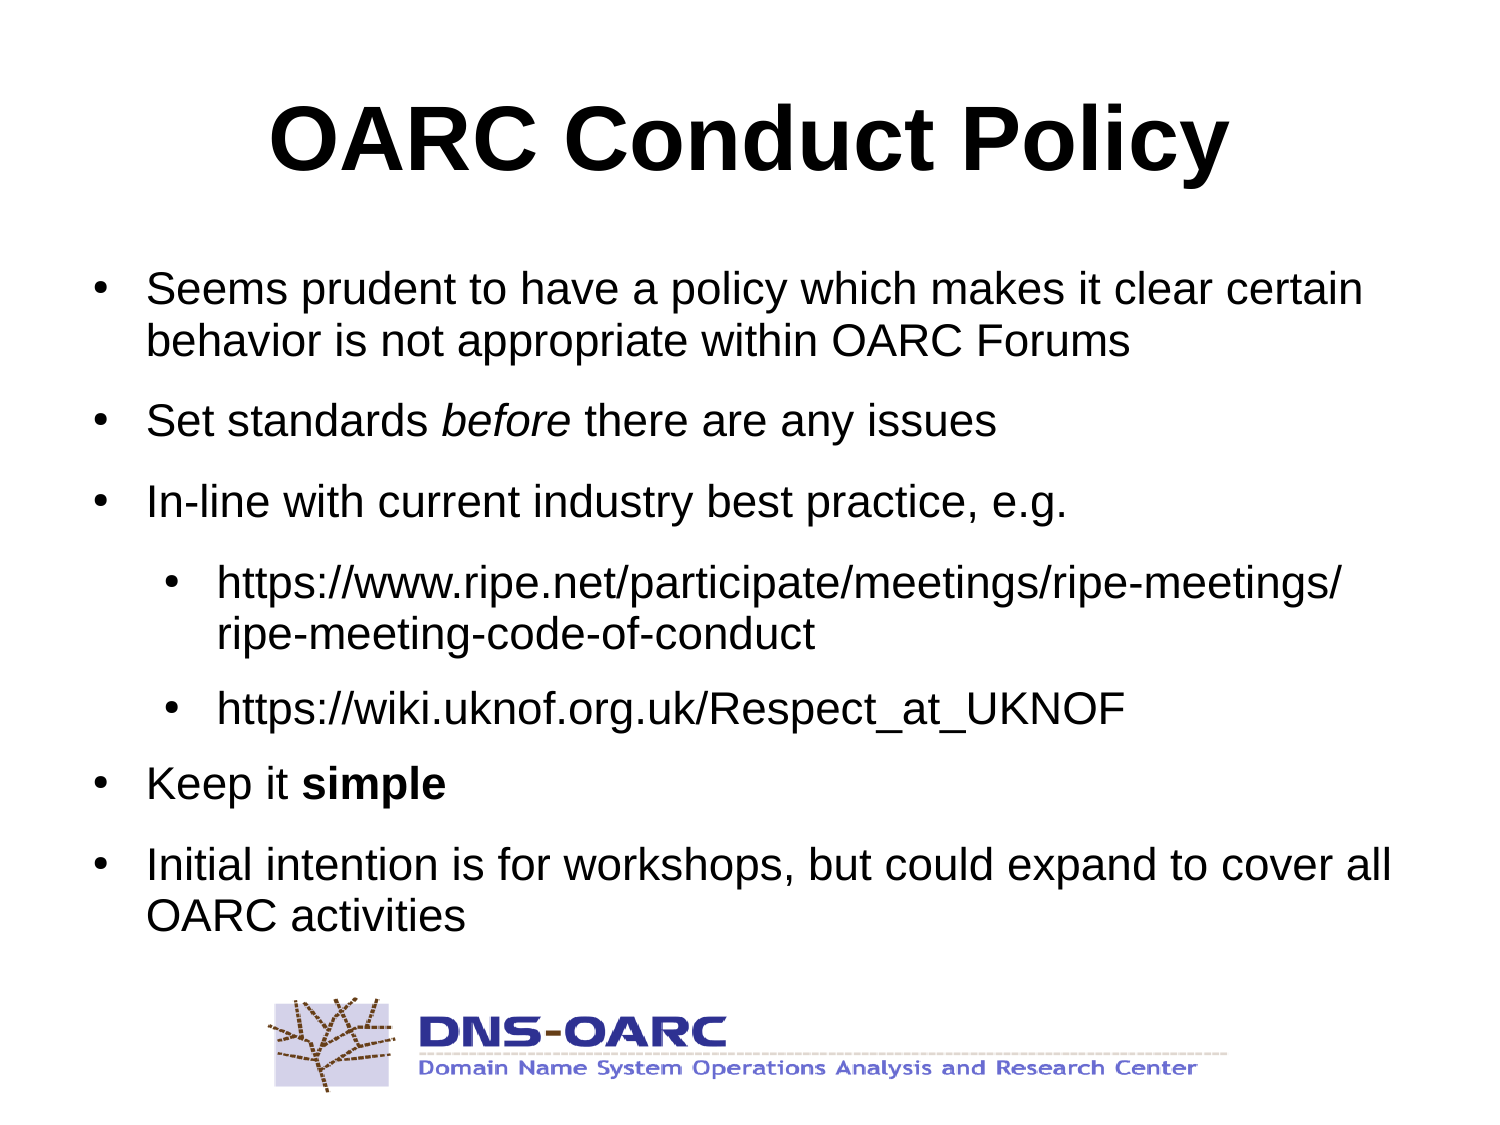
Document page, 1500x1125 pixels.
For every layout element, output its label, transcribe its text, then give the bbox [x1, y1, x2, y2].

title OARC Conduct Policy [75, 44, 1425, 233]
list Seems prudent to have a policy which makes it clear certain behavior is not appropriate within OARC Forums Set standards before there are any issues In-line with current industry best practice, e.g. https://www.ripe.net/participate/meetings/ripe-meetings/ripe-meeting-code-of-conduct https://wiki.uknof.org.uk/Respect_at_UKNOF Keep it simple Initial intention is for workshops, but could expand to cover all OARC activities [75, 263, 1425, 916]
picture [214, 991, 1259, 1099]
